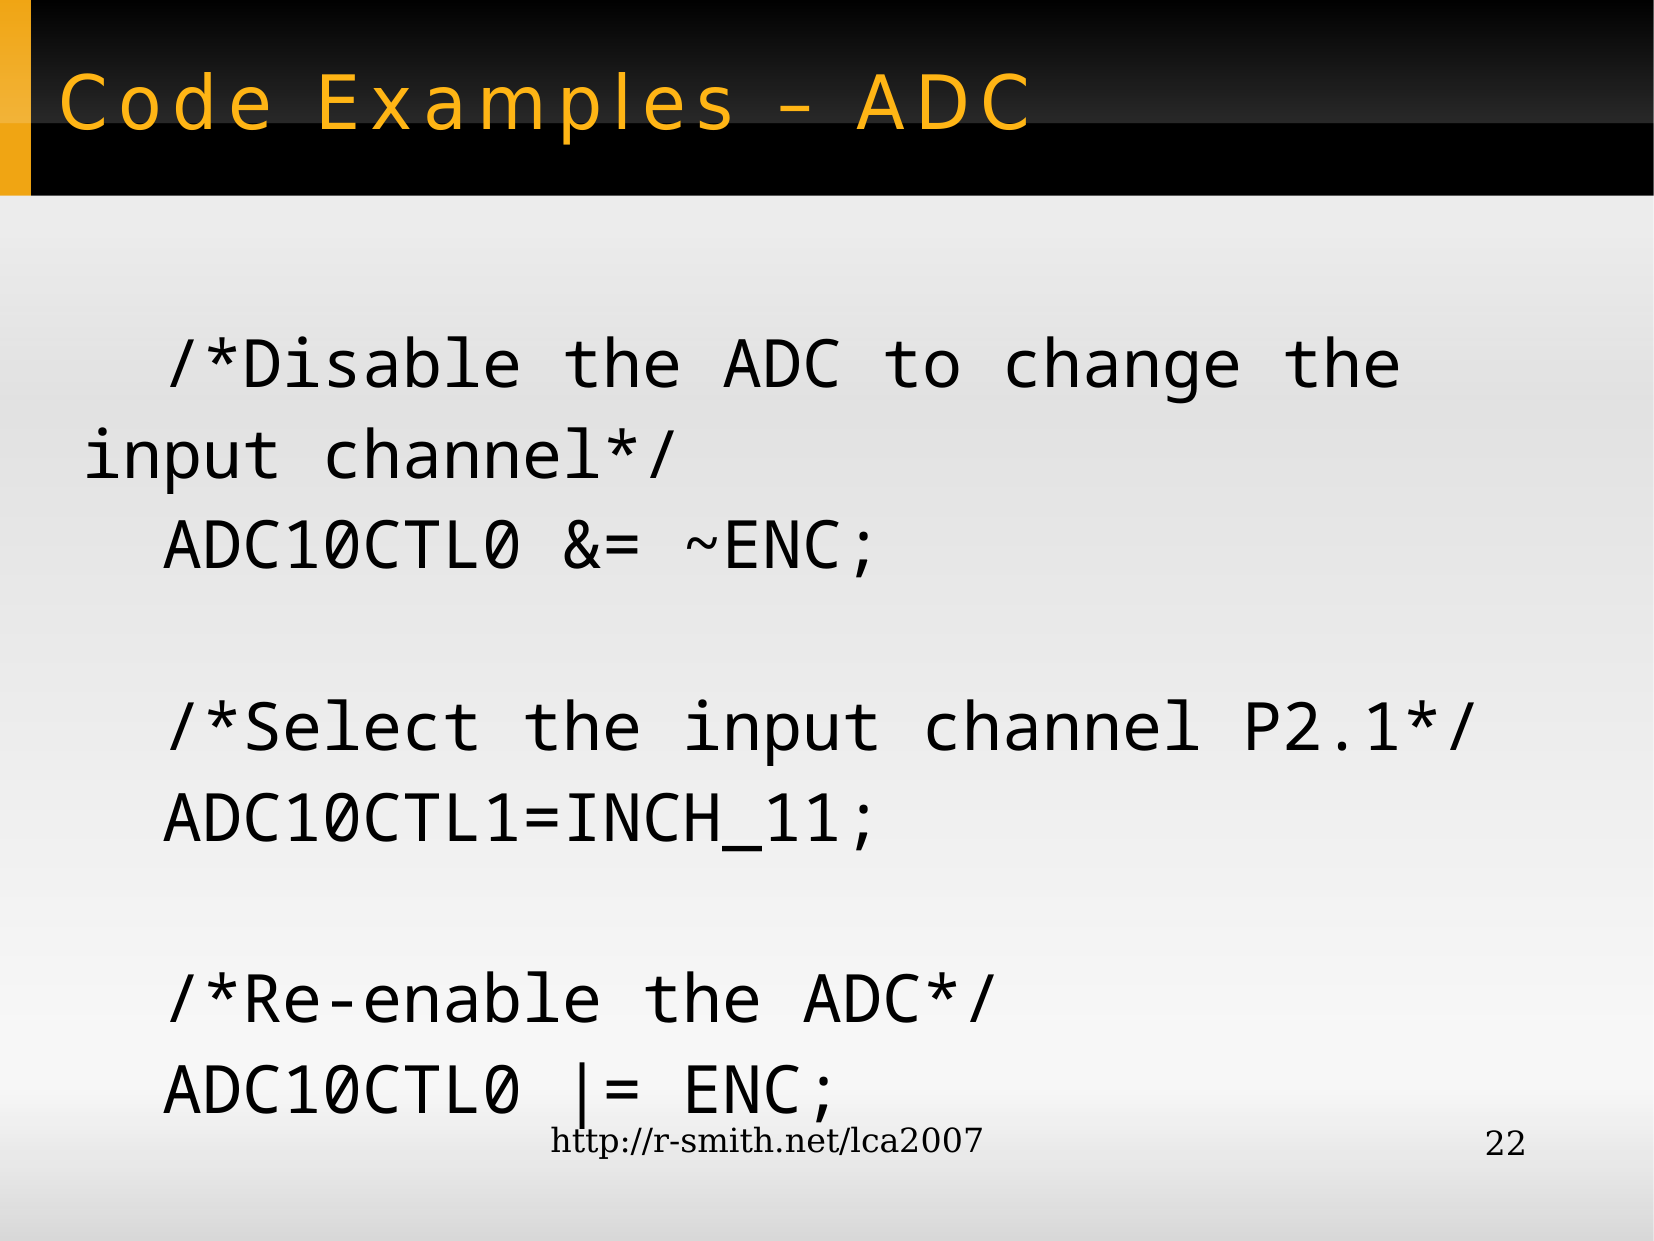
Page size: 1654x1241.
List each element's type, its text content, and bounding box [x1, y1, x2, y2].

subtitle /*Disable the ADC to change the input channel*/ ADC10CTL0 &= ~ENC; /*Select the input channel P2.1*/ ADC10CTL1=INCH_11; /*Re-enable the ADC*/ ADC10CTL0 |= ENC; [82, 295, 1571, 1241]
title Code Examples – ADC [59, 29, 1270, 178]
picture [0, 0, 1654, 1241]
